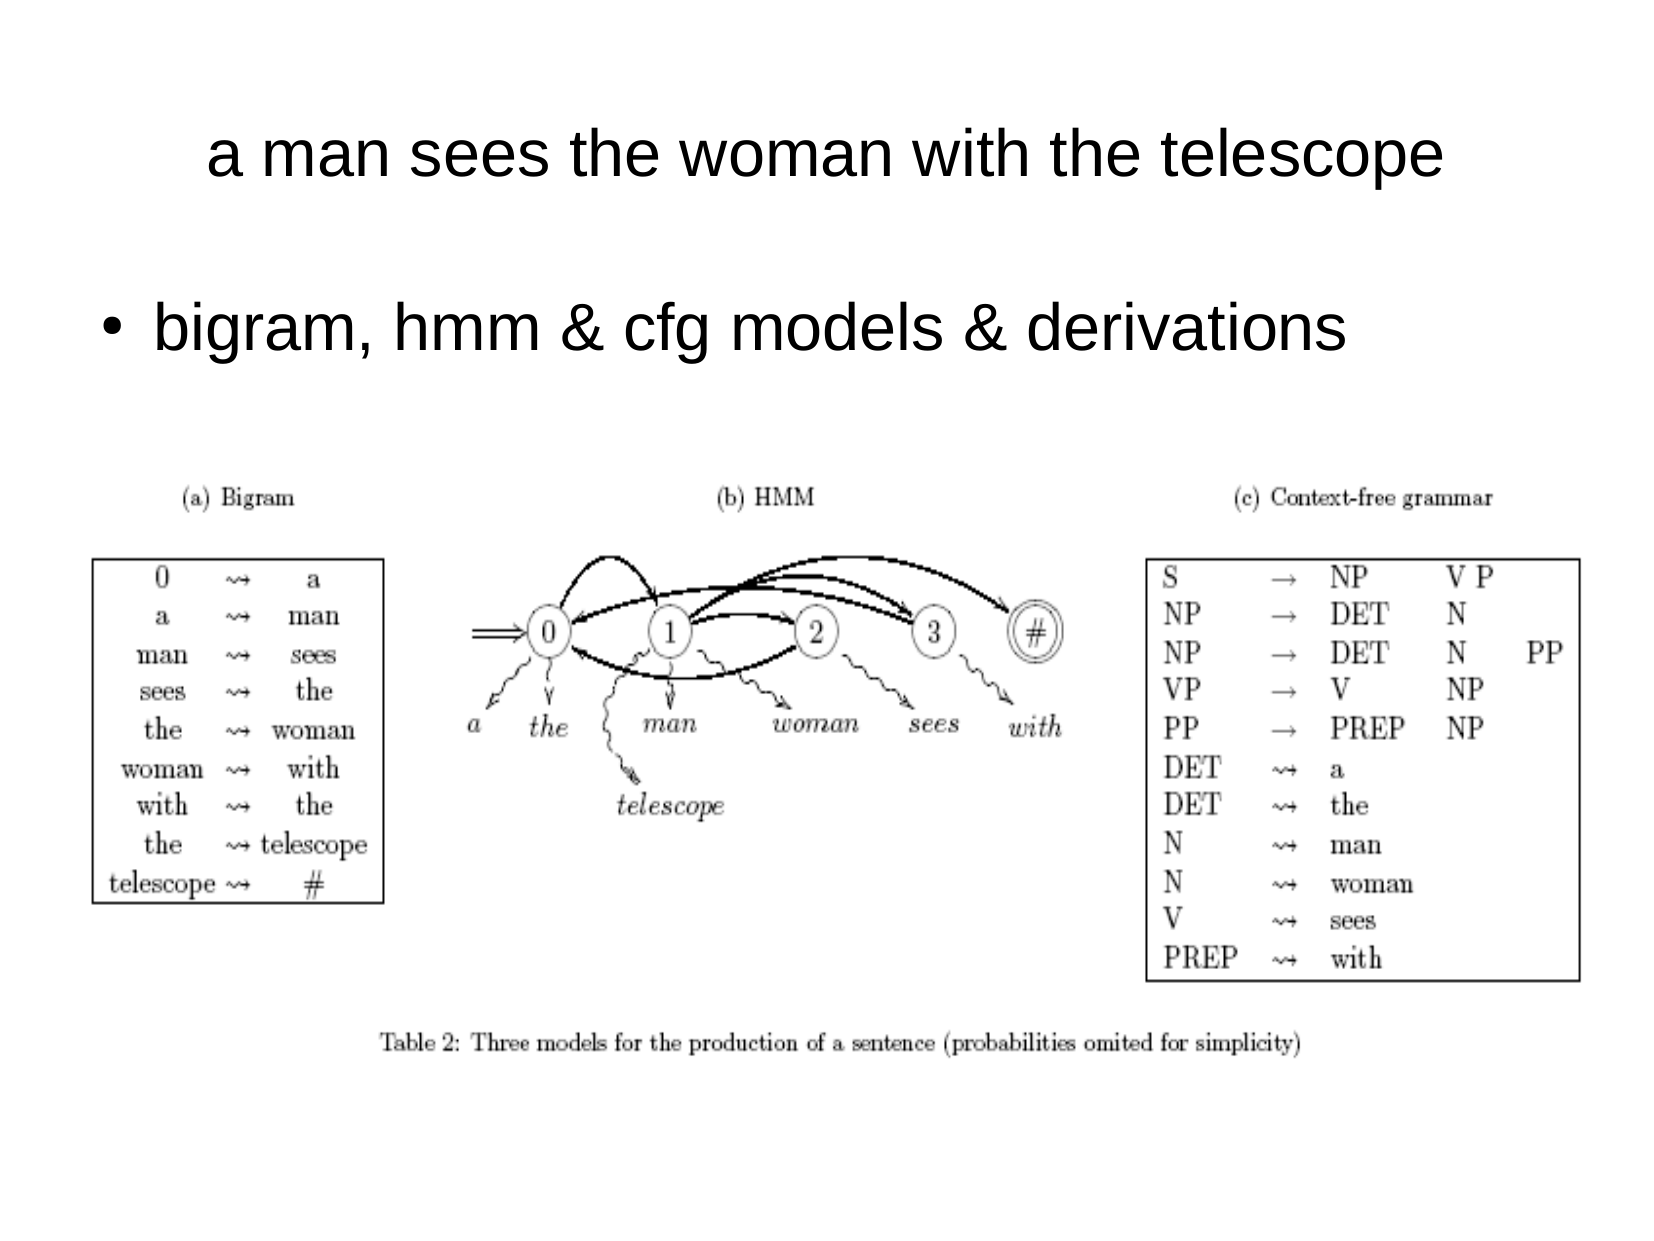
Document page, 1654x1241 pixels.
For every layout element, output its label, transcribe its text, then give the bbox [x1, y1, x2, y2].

title a man sees the woman with the telescope [82, 49, 1571, 257]
list bigram, hmm & cfg models & derivations [82, 290, 1571, 995]
picture [59, 442, 1625, 1093]
